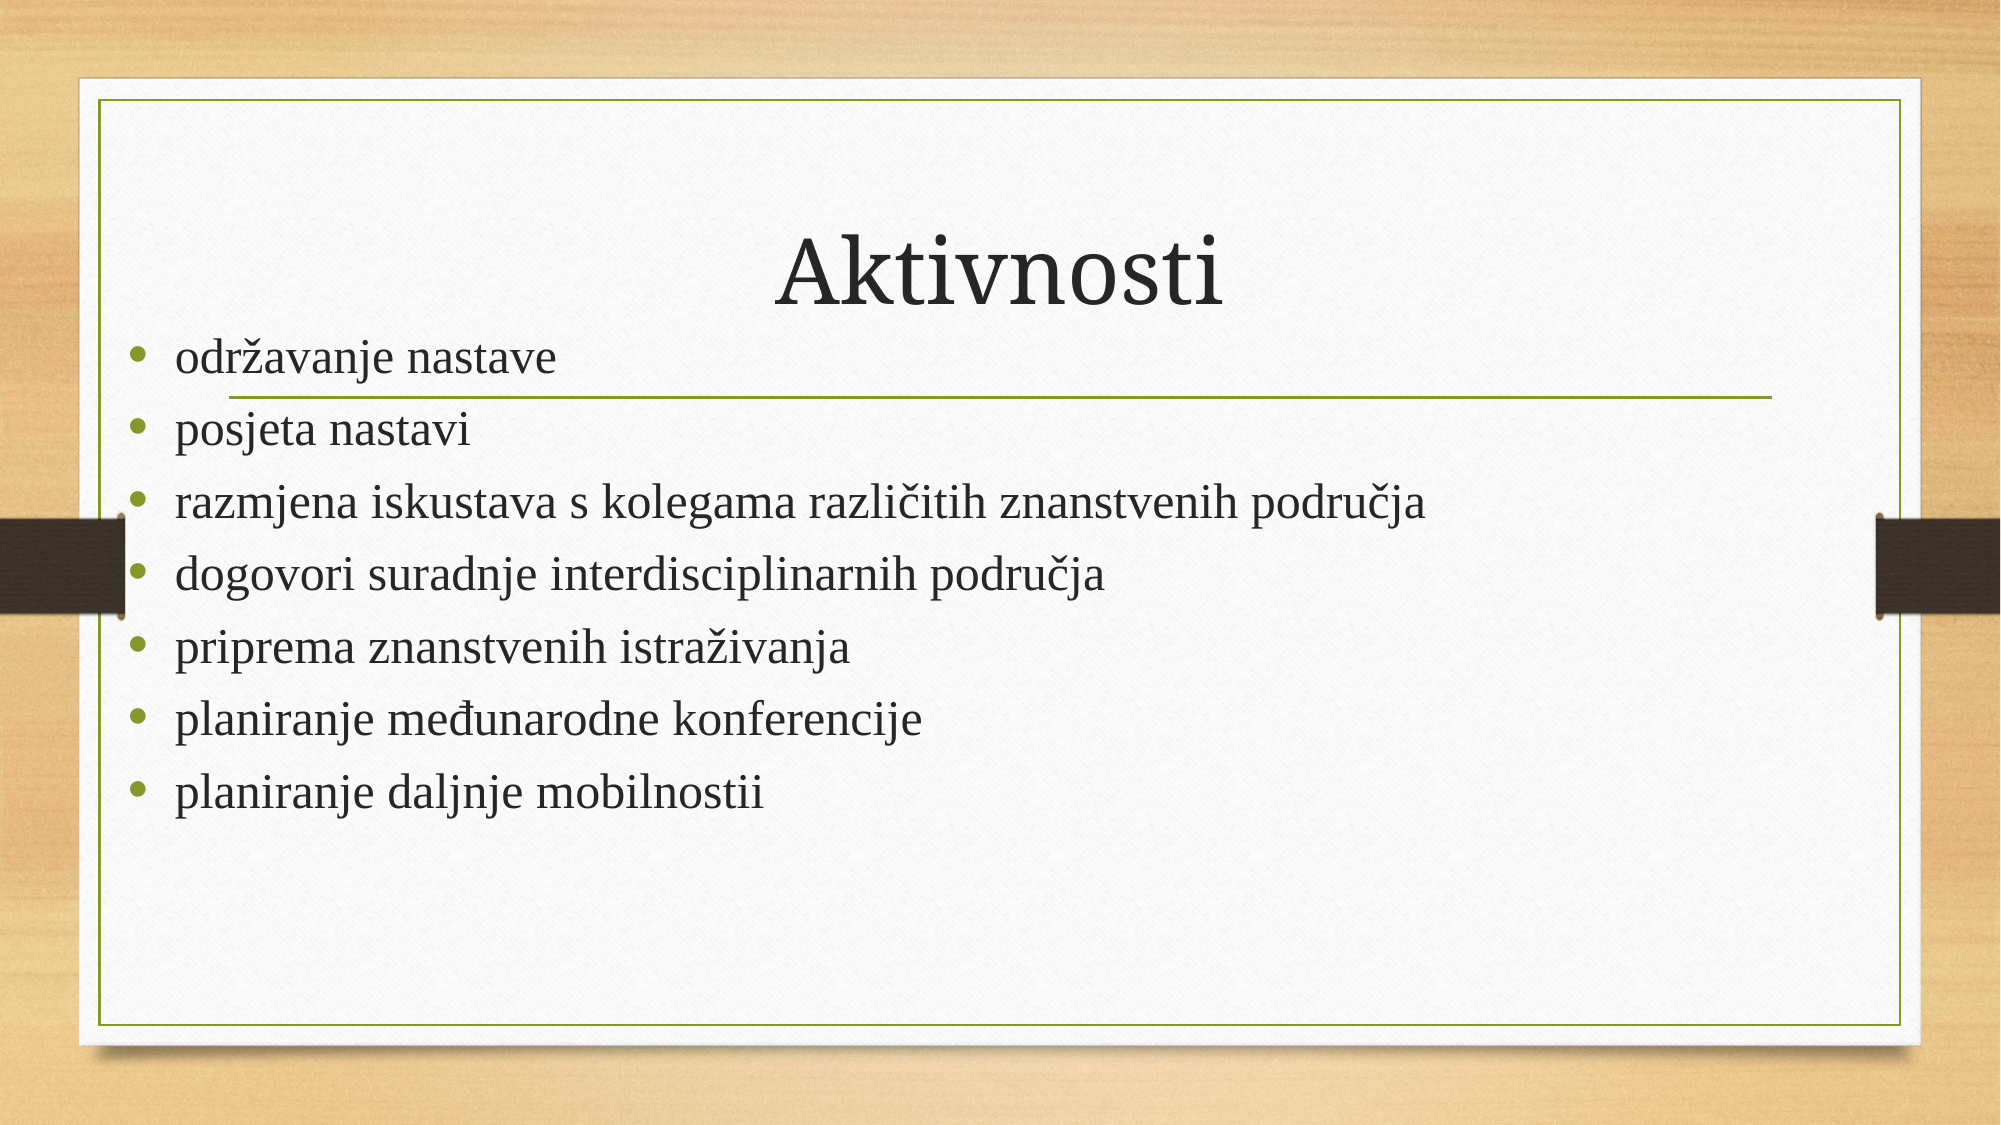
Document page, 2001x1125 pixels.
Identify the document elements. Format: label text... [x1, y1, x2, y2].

list održavanje nastave posjeta nastavi razmjena iskustava s kolegama različitih znanstvenih područja dogovori suradnje interdisciplinarnih područja priprema znanstvenih istraživanja planiranje međunarodne konferencije planiranje daljnje mobilnostii [112, 315, 1763, 961]
title Aktivnosti [212, 161, 1788, 376]
